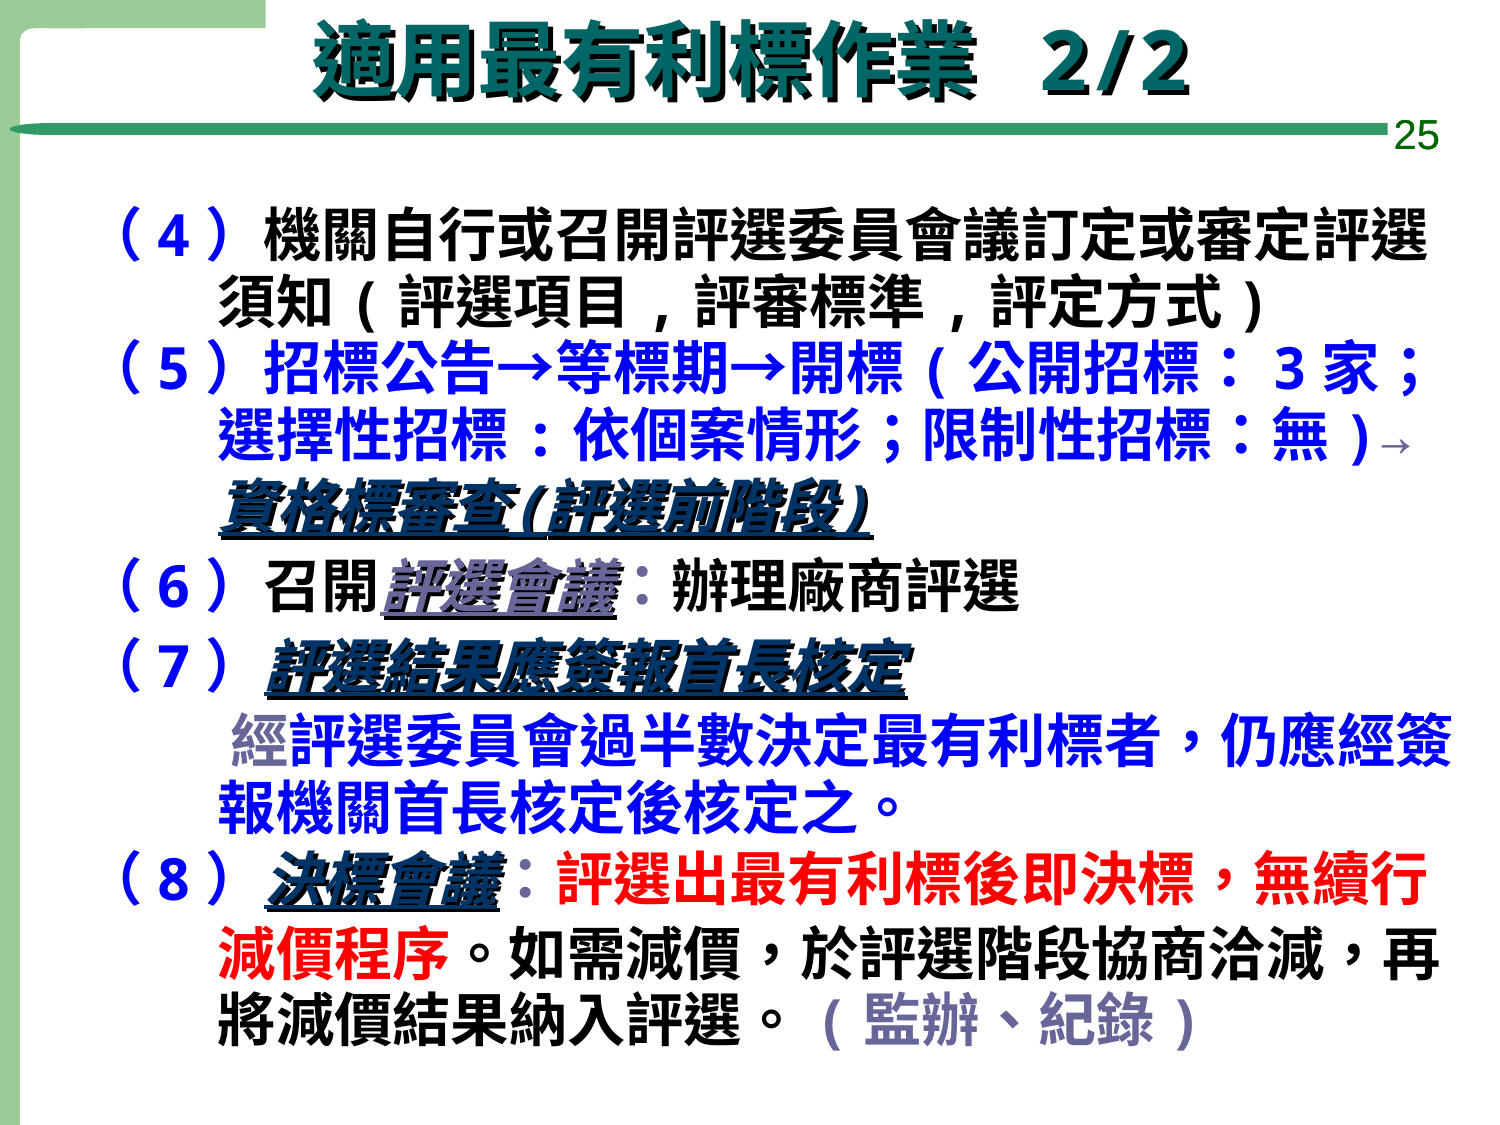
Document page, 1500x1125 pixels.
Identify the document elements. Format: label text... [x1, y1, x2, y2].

text_box （4）機關自行或召開評選委員會議訂定或審定評選須知(評選項目,評審標準,評定方式) （5）招標公告→等標期→開標(公開招標：3家；選擇性招標:依個案情形；限制性招標：無)→資格標審查(評選前階段) （6）召開評選會議：辦理廠商評選 （7）評選結果應簽報首長核定 經評選委員會過半數決定最有利標者，仍應經簽報機關首長核定後核定之。 （8）決標會議：評選出最有利標後即決標，無續行減價程序。如需減價，於評選階段協商洽減，再將減價結果納入評選。(監辦、紀錄) [41, 137, 1459, 1059]
text_box [1378, 90, 1491, 166]
title 適用最有利標作業 2/2 [0, 0, 1500, 138]
